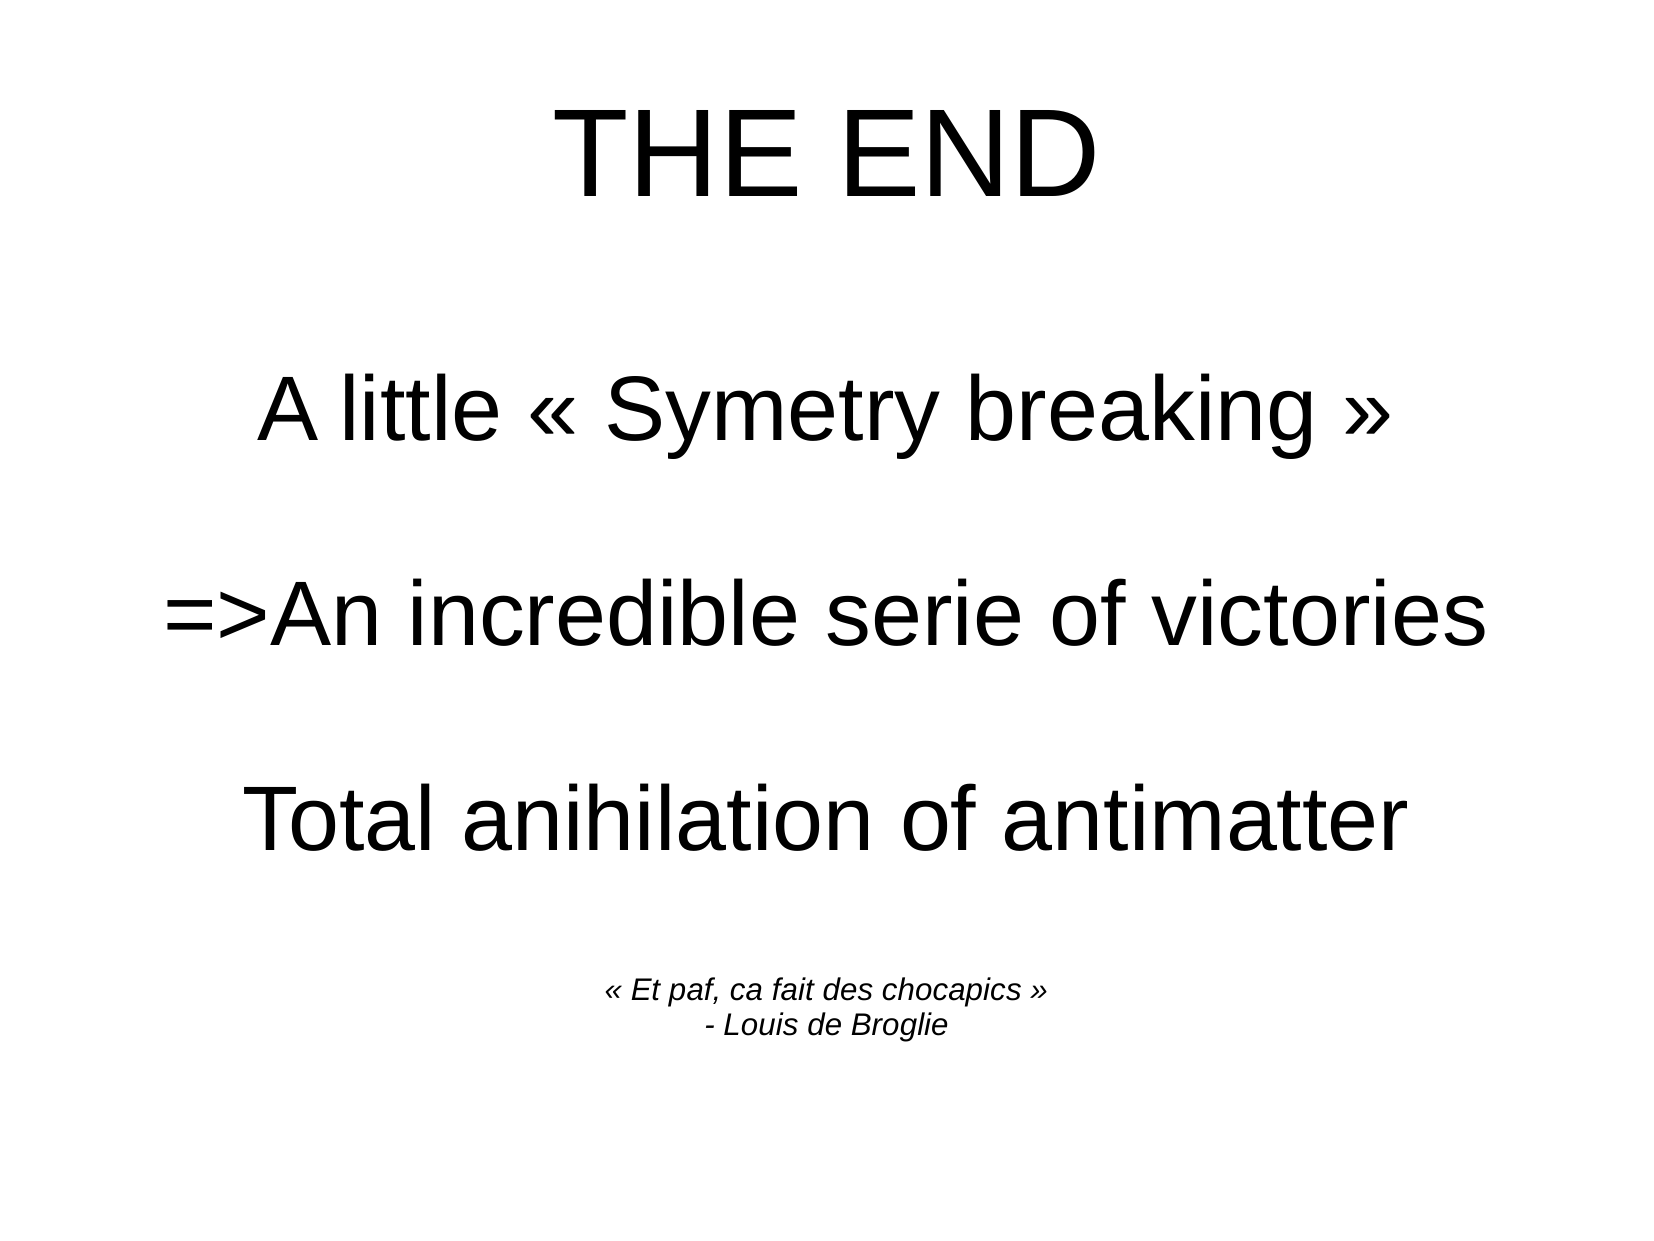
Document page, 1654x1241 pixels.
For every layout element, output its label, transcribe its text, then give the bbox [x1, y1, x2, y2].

title THE END [82, 49, 1571, 257]
subtitle A little « Symetry breaking » =>An incredible serie of victories Total anihilation of antimatter « Et paf, ca fait des chocapics » - Louis de Broglie [82, 297, 1571, 1102]
